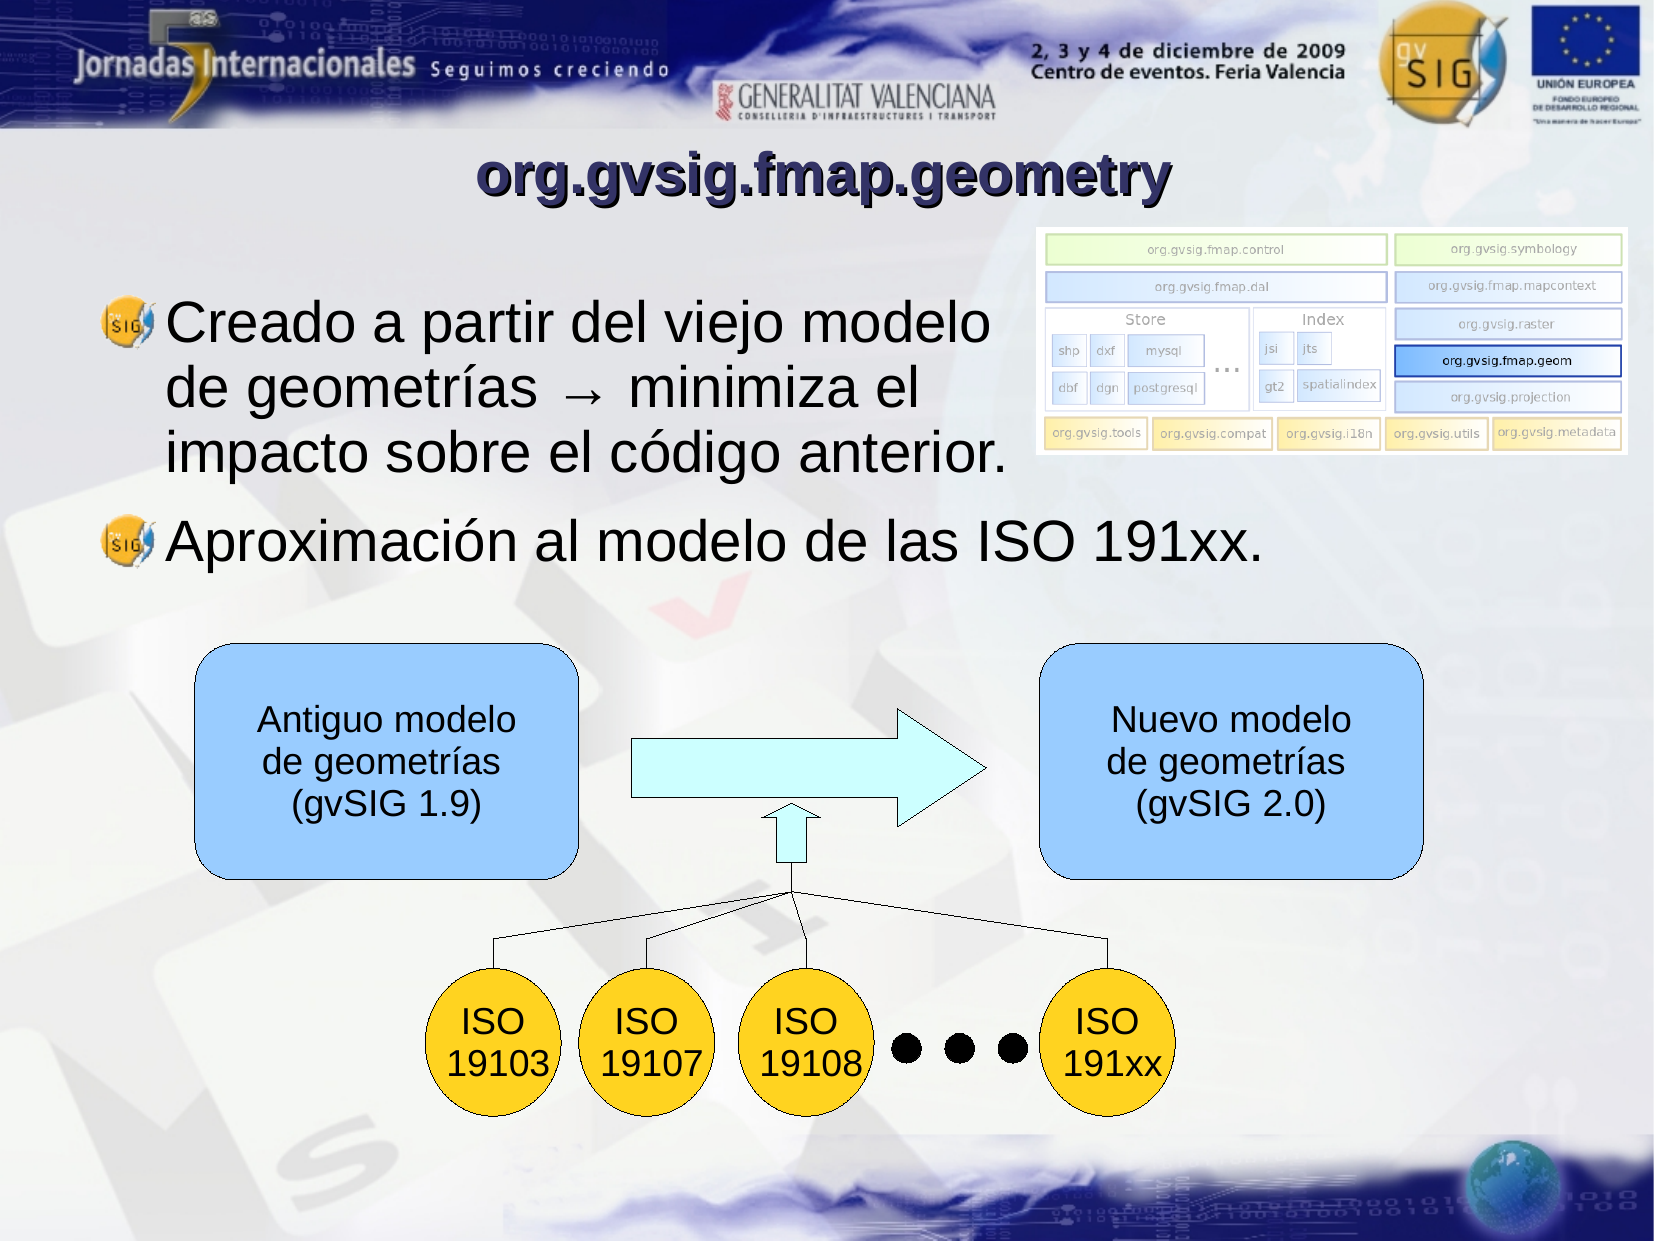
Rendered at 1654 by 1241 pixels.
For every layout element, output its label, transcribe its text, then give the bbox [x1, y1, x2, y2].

text_box [761, 803, 821, 863]
picture [0, 0, 1654, 1241]
text_box ISO 19107 [578, 968, 715, 1117]
title org.gvsig.fmap.geometry [82, 59, 1565, 270]
text_box Nuevo modelo de geometrías (gvSIG 2.0) [1039, 643, 1424, 880]
text_box [998, 1033, 1028, 1064]
list Creado a partir del viejo modelo de geometrías → minimiza el impacto sobre el código anterior. Aproximación al modelo de las ISO 191xx. [82, 290, 1300, 1109]
text_box ISO 19108 [738, 968, 875, 1117]
text_box ISO 19103 [425, 968, 562, 1117]
text_box [891, 1033, 922, 1064]
text_box [631, 708, 987, 827]
text_box ISO 191xx [1039, 968, 1176, 1117]
text_box Antiguo modelo de geometrías (gvSIG 1.9) [194, 643, 579, 880]
text_box [944, 1033, 975, 1064]
